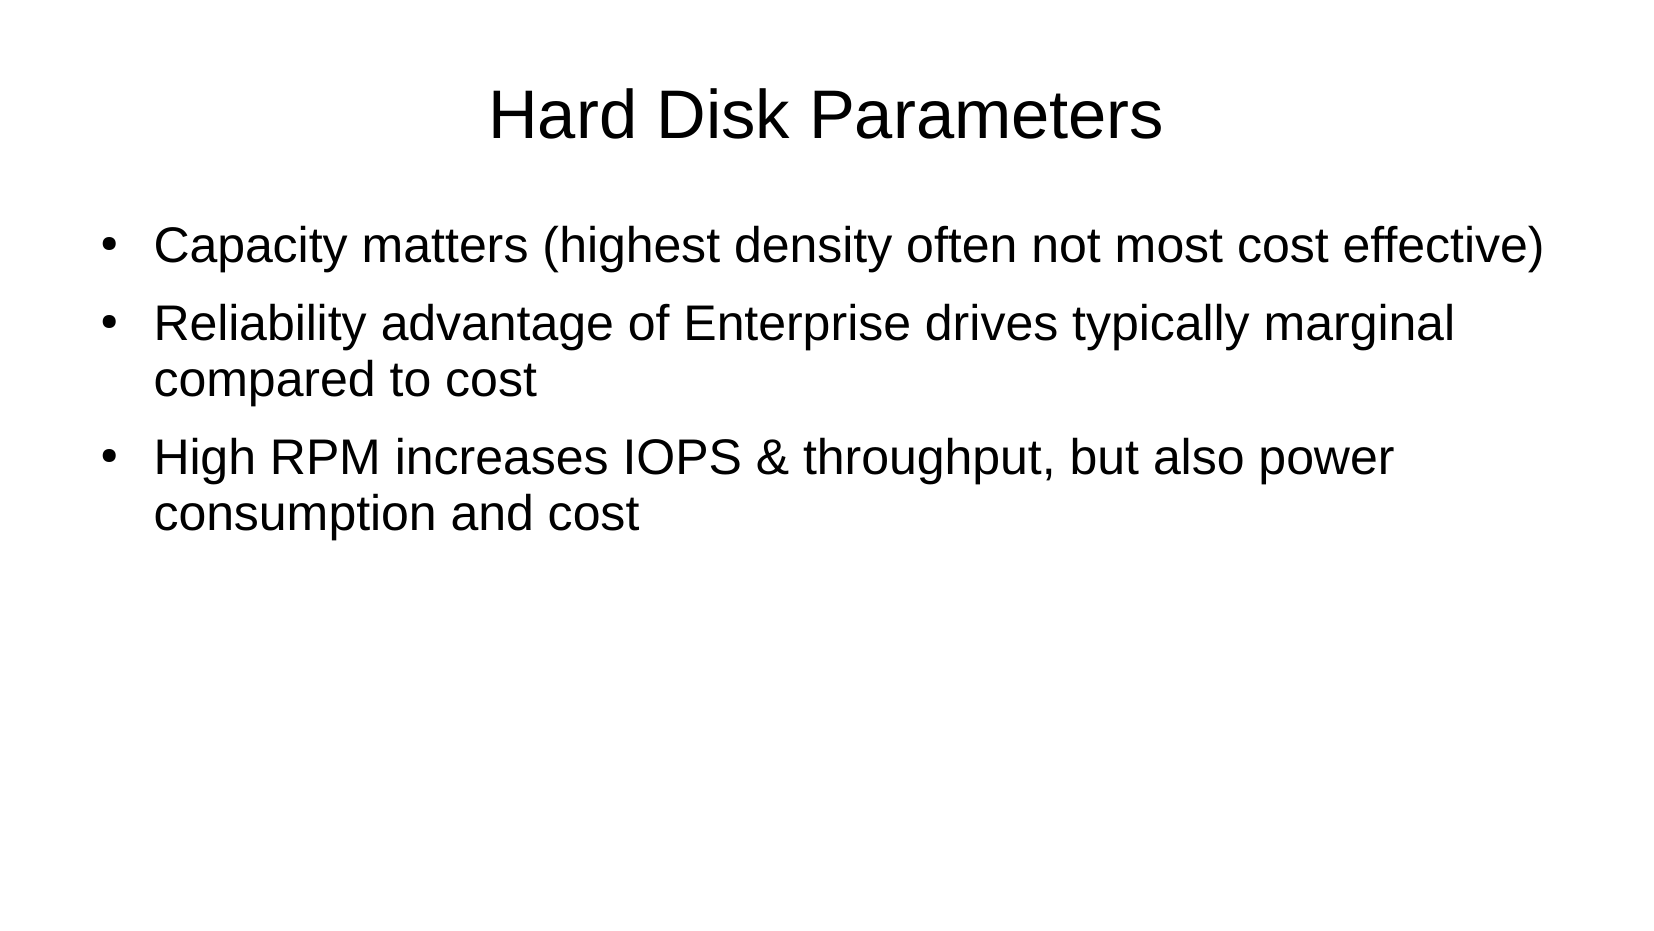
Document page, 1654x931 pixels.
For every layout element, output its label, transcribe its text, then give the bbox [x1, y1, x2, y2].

title Hard Disk Parameters [82, 37, 1571, 193]
list Capacity matters (highest density often not most cost effective) Reliability advantage of Enterprise drives typically marginal compared to cost High RPM increases IOPS & throughput, but also power consumption and cost [82, 217, 1571, 758]
